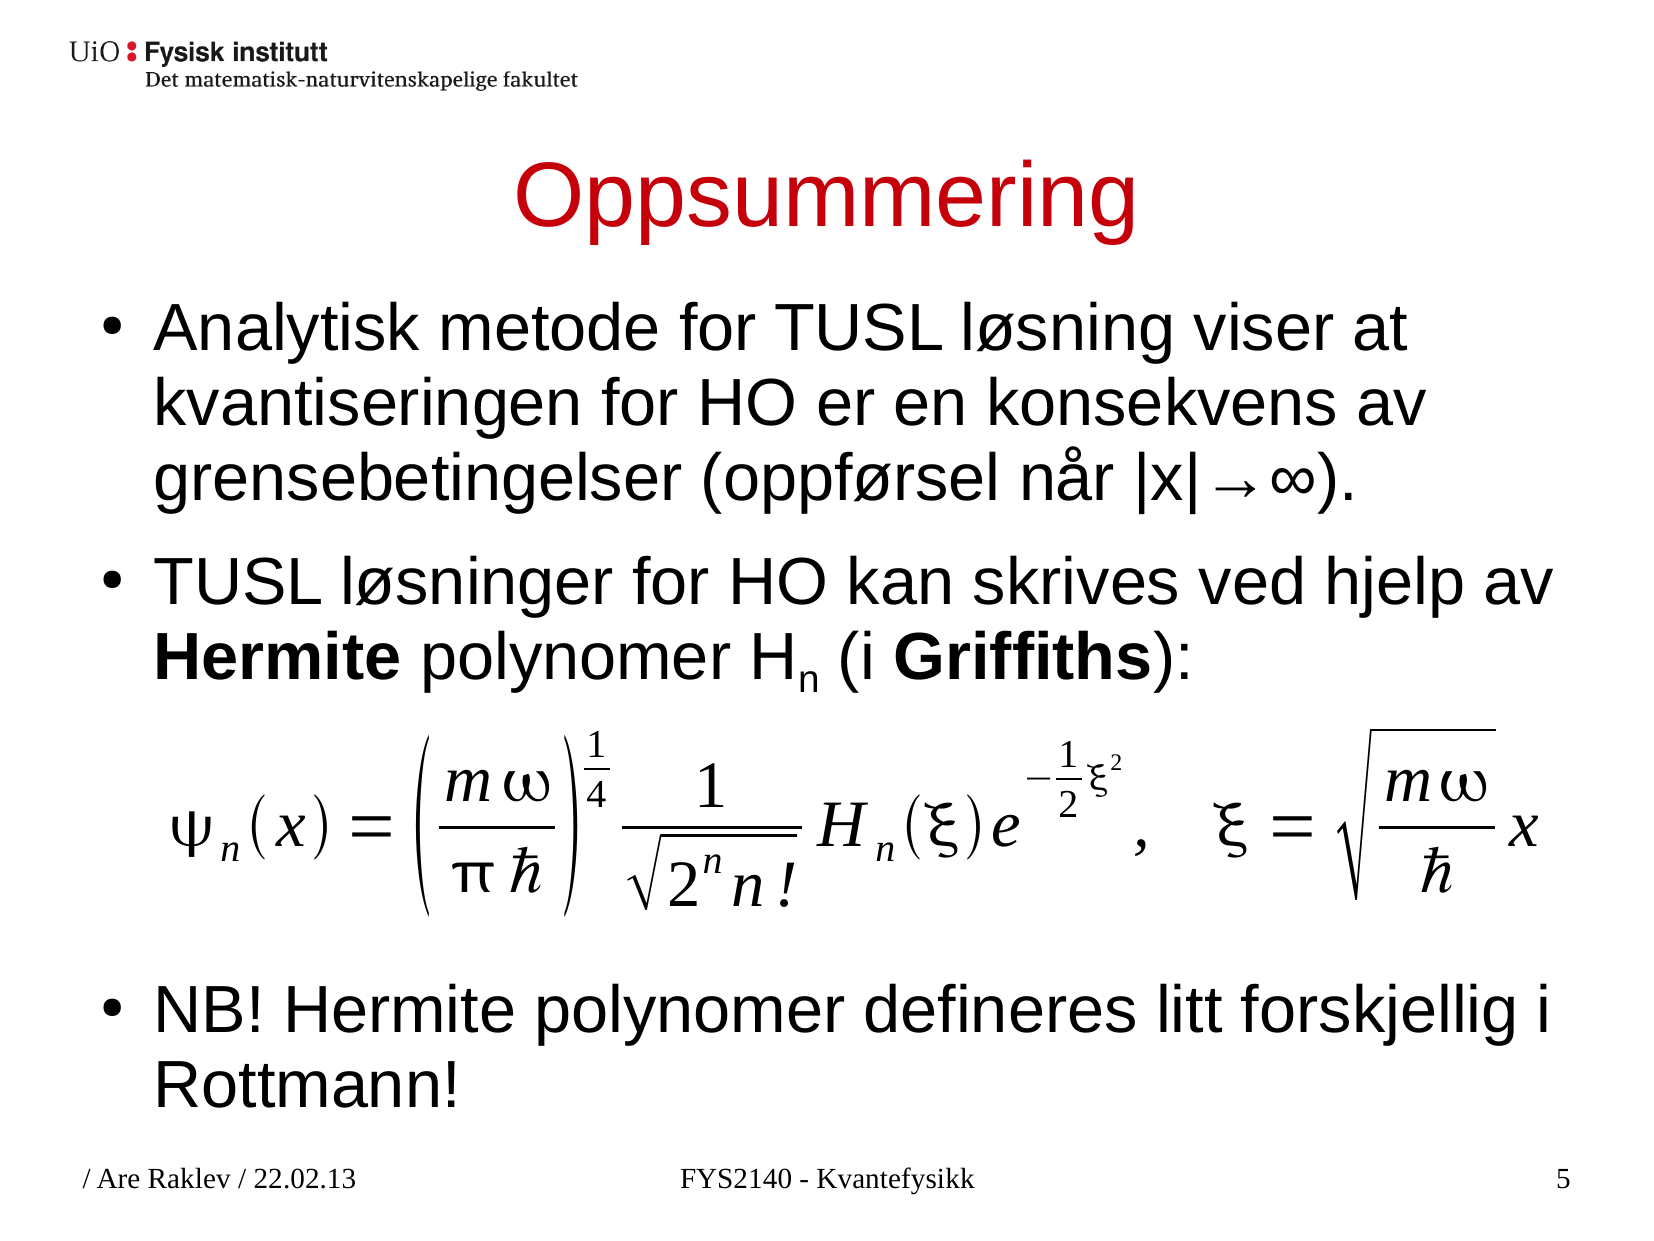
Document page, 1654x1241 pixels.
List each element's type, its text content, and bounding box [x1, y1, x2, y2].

chart [162, 722, 1546, 922]
list Analytisk metode for TUSL løsning viser at kvantiseringen for HO er en konsekvens av grensebetingelser (oppførsel når |x|→∞). TUSL løsninger for HO kan skrives ved hjelp av Hermite polynomer Hn (i Griffiths): NB! Hermite polynomer defineres litt forskjellig i Rottmann! [82, 290, 1576, 1121]
title Oppsummering [82, 90, 1571, 290]
picture [68, 37, 581, 93]
